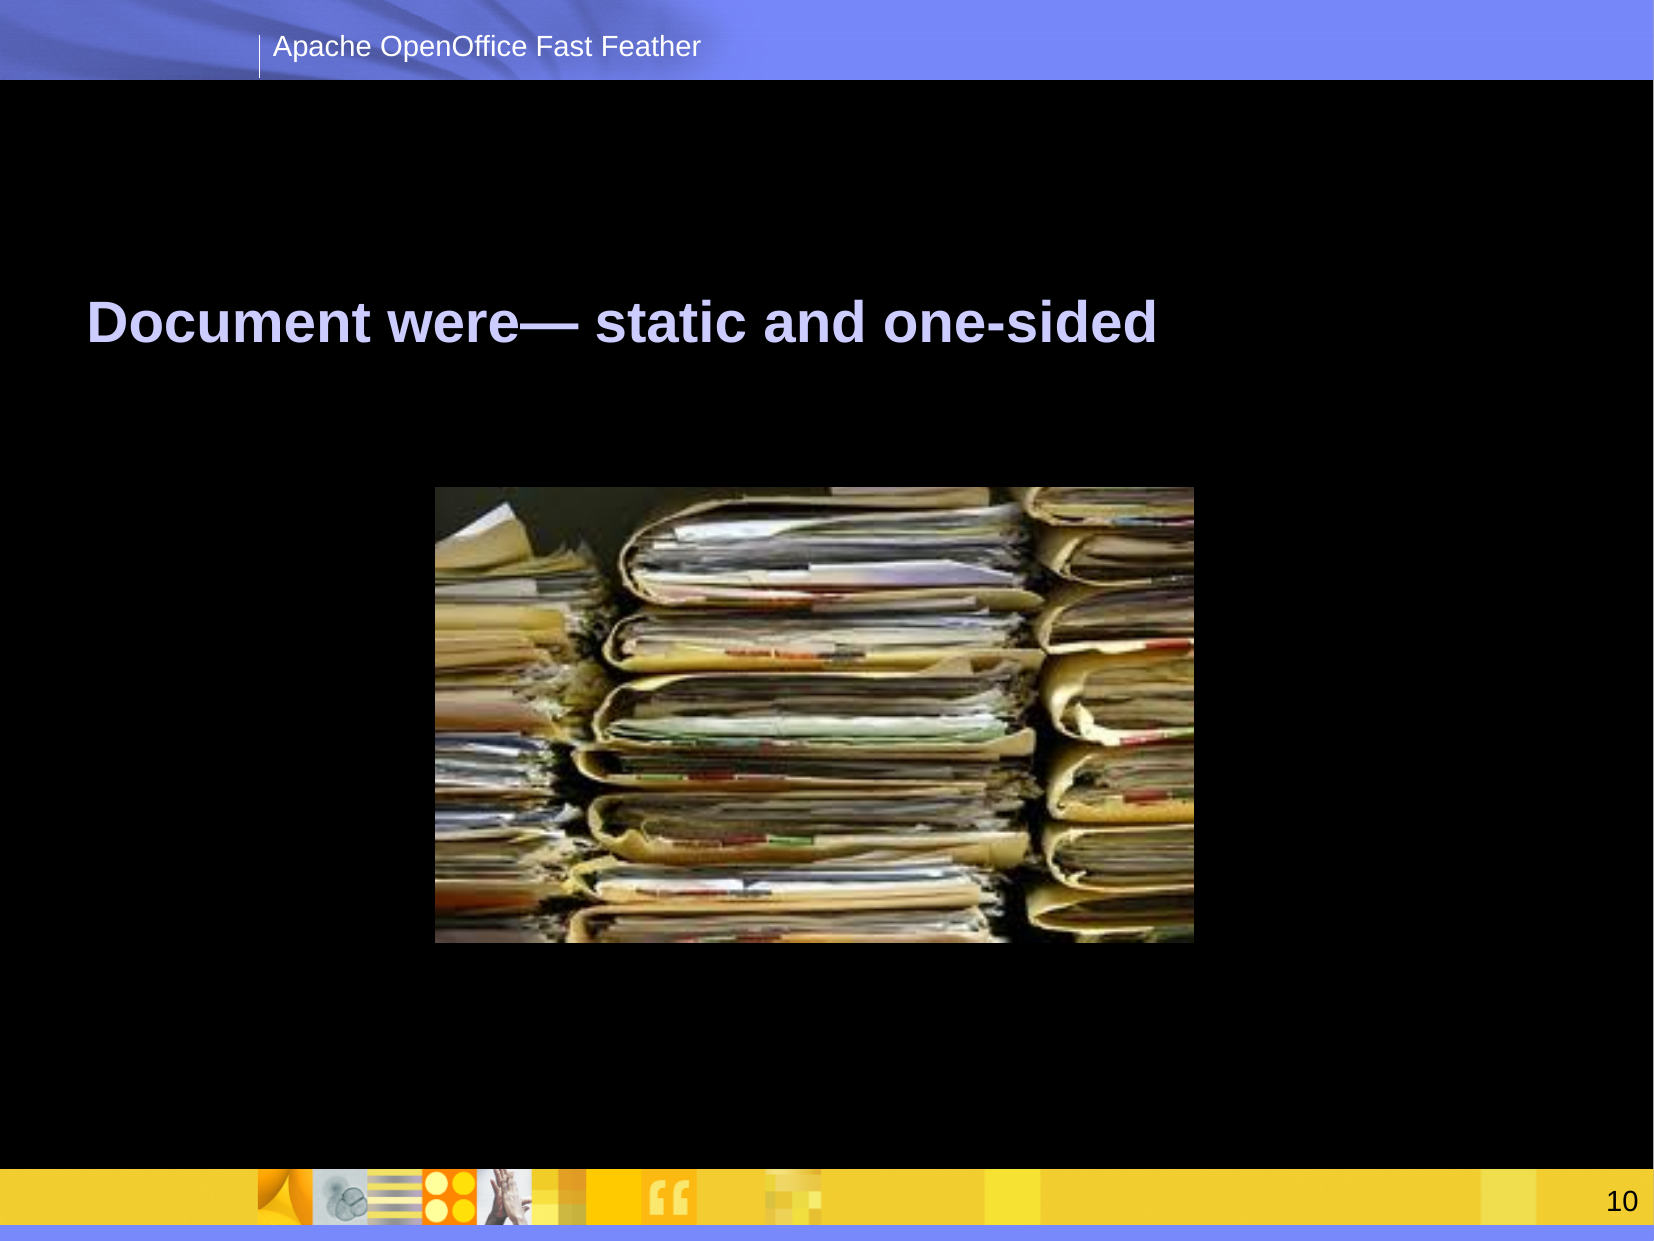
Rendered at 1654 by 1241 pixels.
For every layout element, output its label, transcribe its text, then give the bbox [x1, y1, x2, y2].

picture [0, 1169, 1654, 1225]
picture [0, 0, 1654, 80]
picture [435, 487, 1194, 943]
text_box Document were— static and one-sided [86, 256, 1578, 394]
